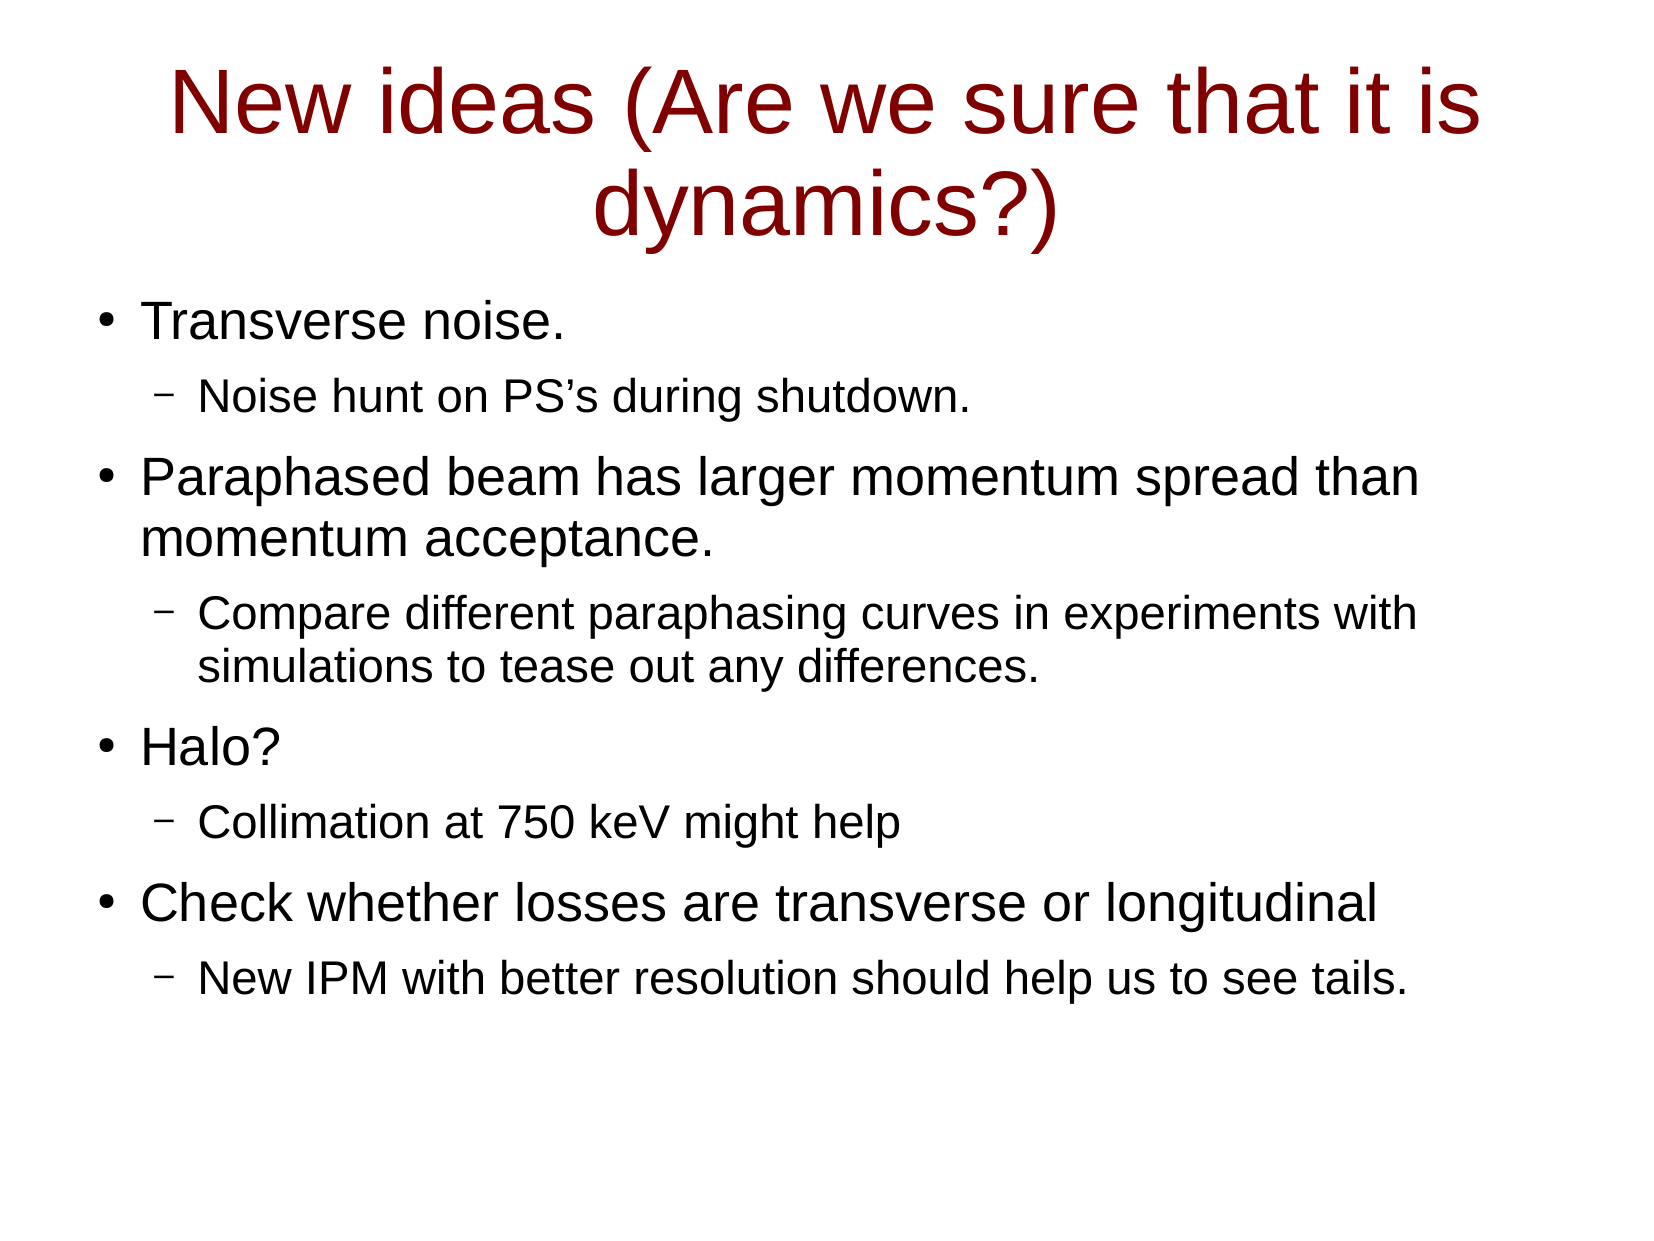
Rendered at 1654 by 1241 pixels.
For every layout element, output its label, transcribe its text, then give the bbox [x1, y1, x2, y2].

list Transverse noise. Noise hunt on PS’s during shutdown. Paraphased beam has larger momentum spread than momentum acceptance. Compare different paraphasing curves in experiments with simulations to tease out any differences. Halo? Collimation at 750 keV might help Check whether losses are transverse or longitudinal New IPM with better resolution should help us to see tails. [82, 290, 1571, 1010]
title New ideas (Are we sure that it is dynamics?) [82, 49, 1571, 257]
